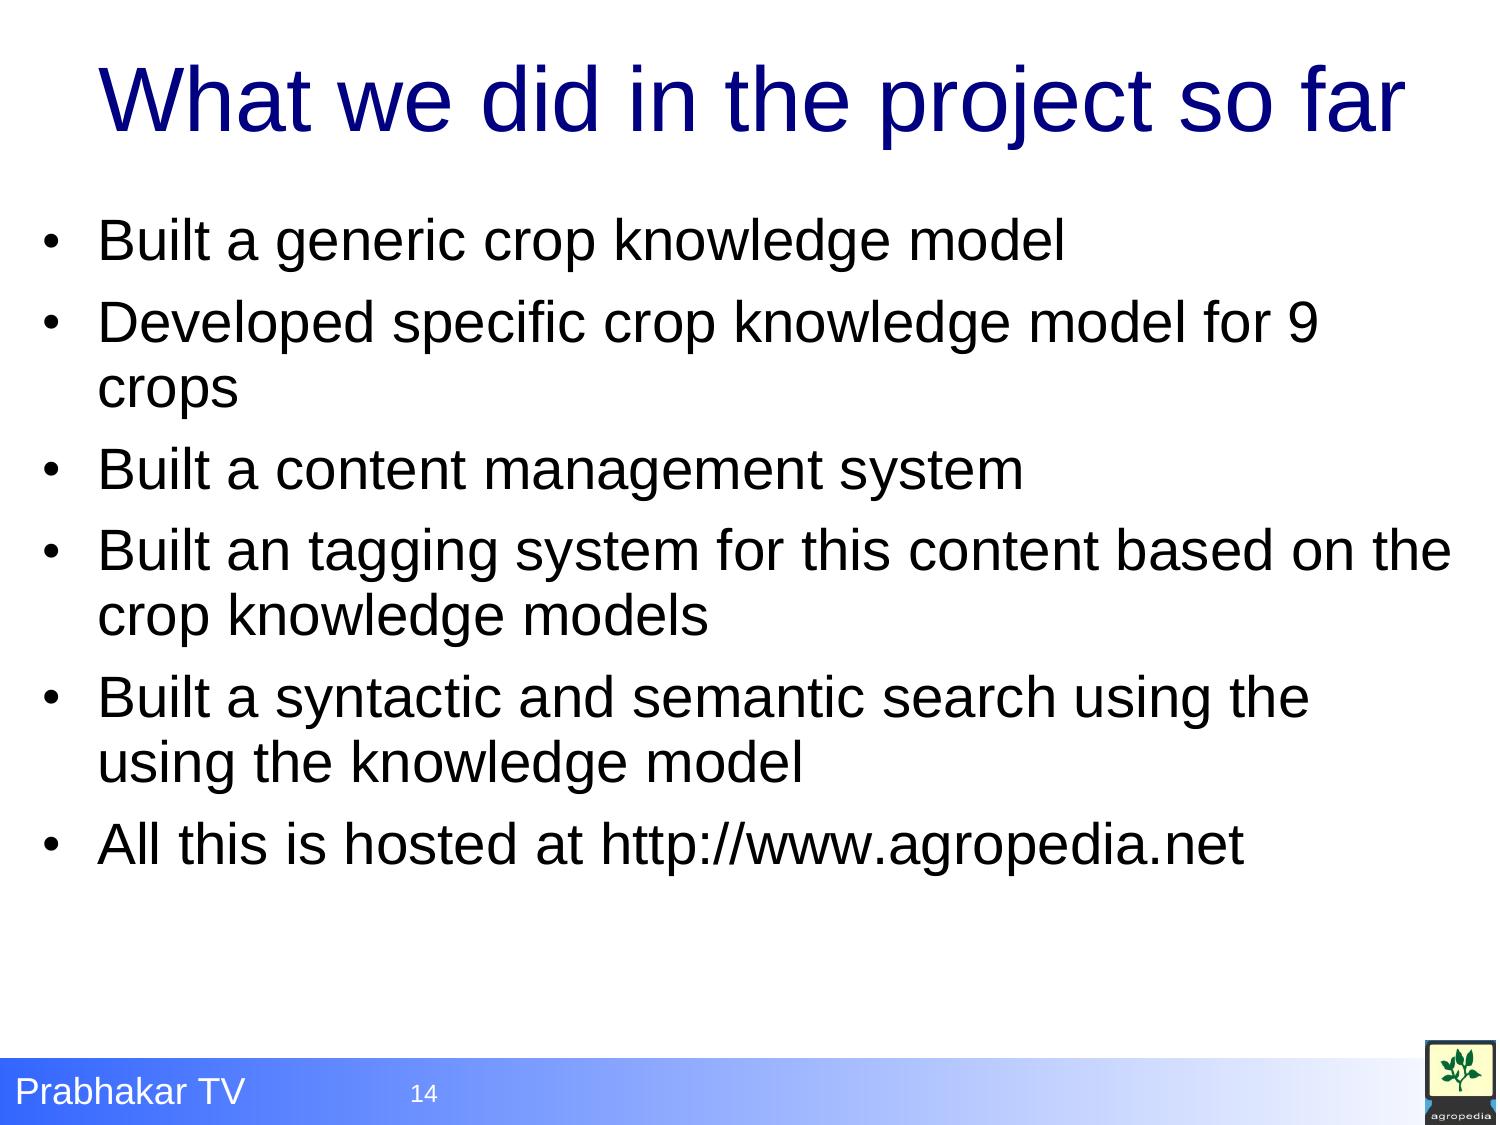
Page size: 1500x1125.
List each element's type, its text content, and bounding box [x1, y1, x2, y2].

picture [1425, 1040, 1496, 1125]
list Built a generic crop knowledge model Developed specific crop knowledge model for 9 crops Built a content management system Built an tagging system for this content based on the crop knowledge models Built a syntactic and semantic search using the using the knowledge model All this is hosted at http://www.agropedia.net [41, 207, 1459, 1021]
title What we did in the project so far [44, 37, 1463, 163]
